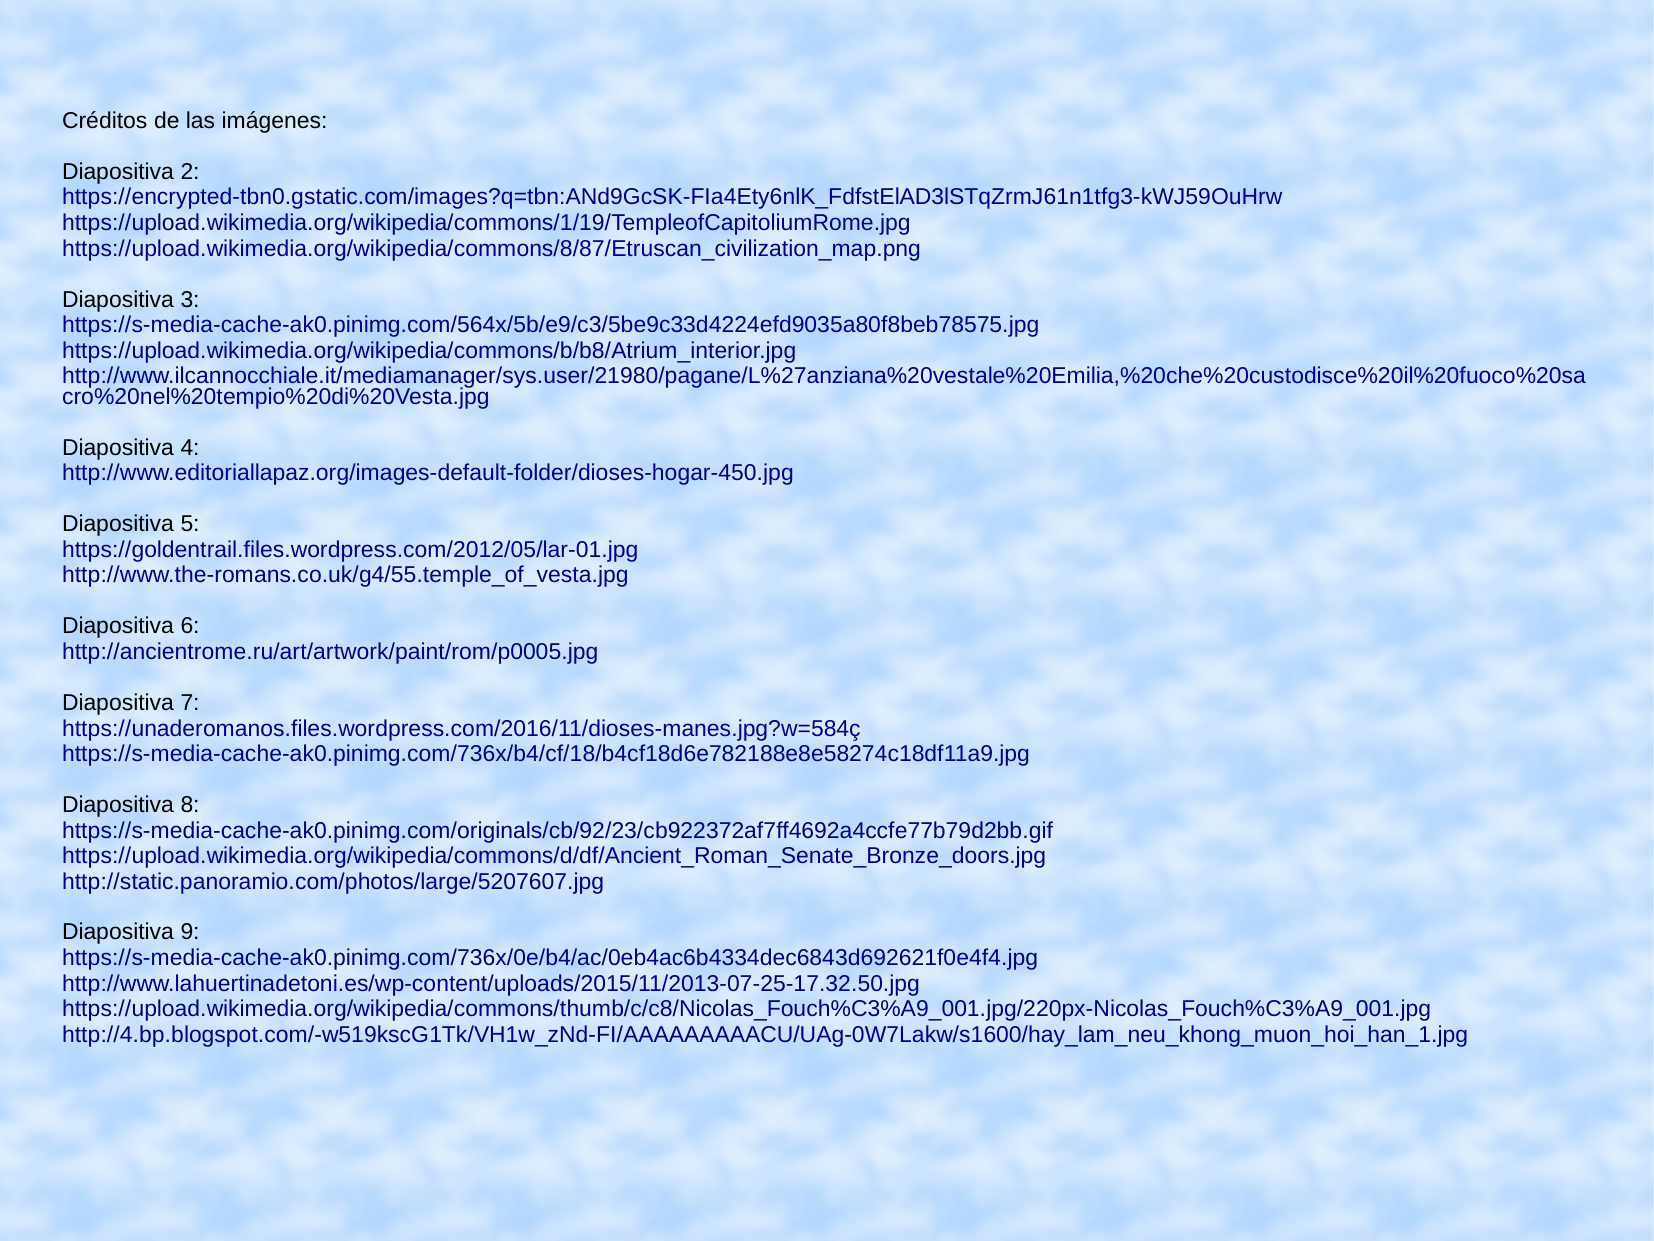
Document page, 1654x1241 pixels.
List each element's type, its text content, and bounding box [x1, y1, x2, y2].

text_box Créditos de las imágenes: Diapositiva 2: https://encrypted-tbn0.gstatic.com/images?q=tbn:ANd9GcSK-FIa4Ety6nlK_FdfstElAD3lSTqZrmJ61n1tfg3-kWJ59OuHrw https://upload.wikimedia.org/wikipedia/commons/1/19/TempleofCapitoliumRome.jpg https://upload.wikimedia.org/wikipedia/commons/8/87/Etruscan_civilization_map.png Diapositiva 3: https://s-media-cache-ak0.pinimg.com/564x/5b/e9/c3/5be9c33d4224efd9035a80f8beb78575.jpg https://upload.wikimedia.org/wikipedia/commons/b/b8/Atrium_interior.jpg http://www.ilcannocchiale.it/mediamanager/sys.user/21980/pagane/L%27anziana%20vestale%20Emilia,%20che%20custodisce%20il%20fuoco%20sacro%20nel%20tempio%20di%20Vesta.jpg Diapositiva 4: http://www.editoriallapaz.org/images-default-folder/dioses-hogar-450.jpg Diapositiva 5: https://goldentrail.files.wordpress.com/2012/05/lar-01.jpg http://www.the-romans.co.uk/g4/55.temple_of_vesta.jpg Diapositiva 6: http://ancientrome.ru/art/artwork/paint/rom/p0005.jpg Diapositiva 7: https://unaderomanos.files.wordpress.com/2016/11/dioses-manes.jpg?w=584ç https://s-media-cache-ak0.pinimg.com/736x/b4/cf/18/b4cf18d6e782188e8e58274c18df11a9.jpg Diapositiva 8: https://s-media-cache-ak0.pinimg.com/originals/cb/92/23/cb922372af7ff4692a4ccfe77b79d2bb.gif https://upload.wikimedia.org/wikipedia/commons/d/df/Ancient_Roman_Senate_Bronze_doors.jpg http://static.panoramio.com/photos/large/5207607.jpg Diapositiva 9: https://s-media-cache-ak0.pinimg.com/736x/0e/b4/ac/0eb4ac6b4334dec6843d692621f0e4f4.jpg http://www.lahuertinadetoni.es/wp-content/uploads/2015/11/2013-07-25-17.32.50.jpg https://upload.wikimedia.org/wikipedia/commons/thumb/c/c8/Nicolas_Fouch%C3%A9_001.jpg/220px-Nicolas_Fouch%C3%A9_001.jpg http://4.bp.blogspot.com/-w519kscG1Tk/VH1w_zNd-FI/AAAAAAAAACU/UAg-0W7Lakw/s1600/hay_lam_neu_khong_muon_hoi_han_1.jpg [47, 100, 1607, 1060]
picture [0, 0, 1654, 1241]
